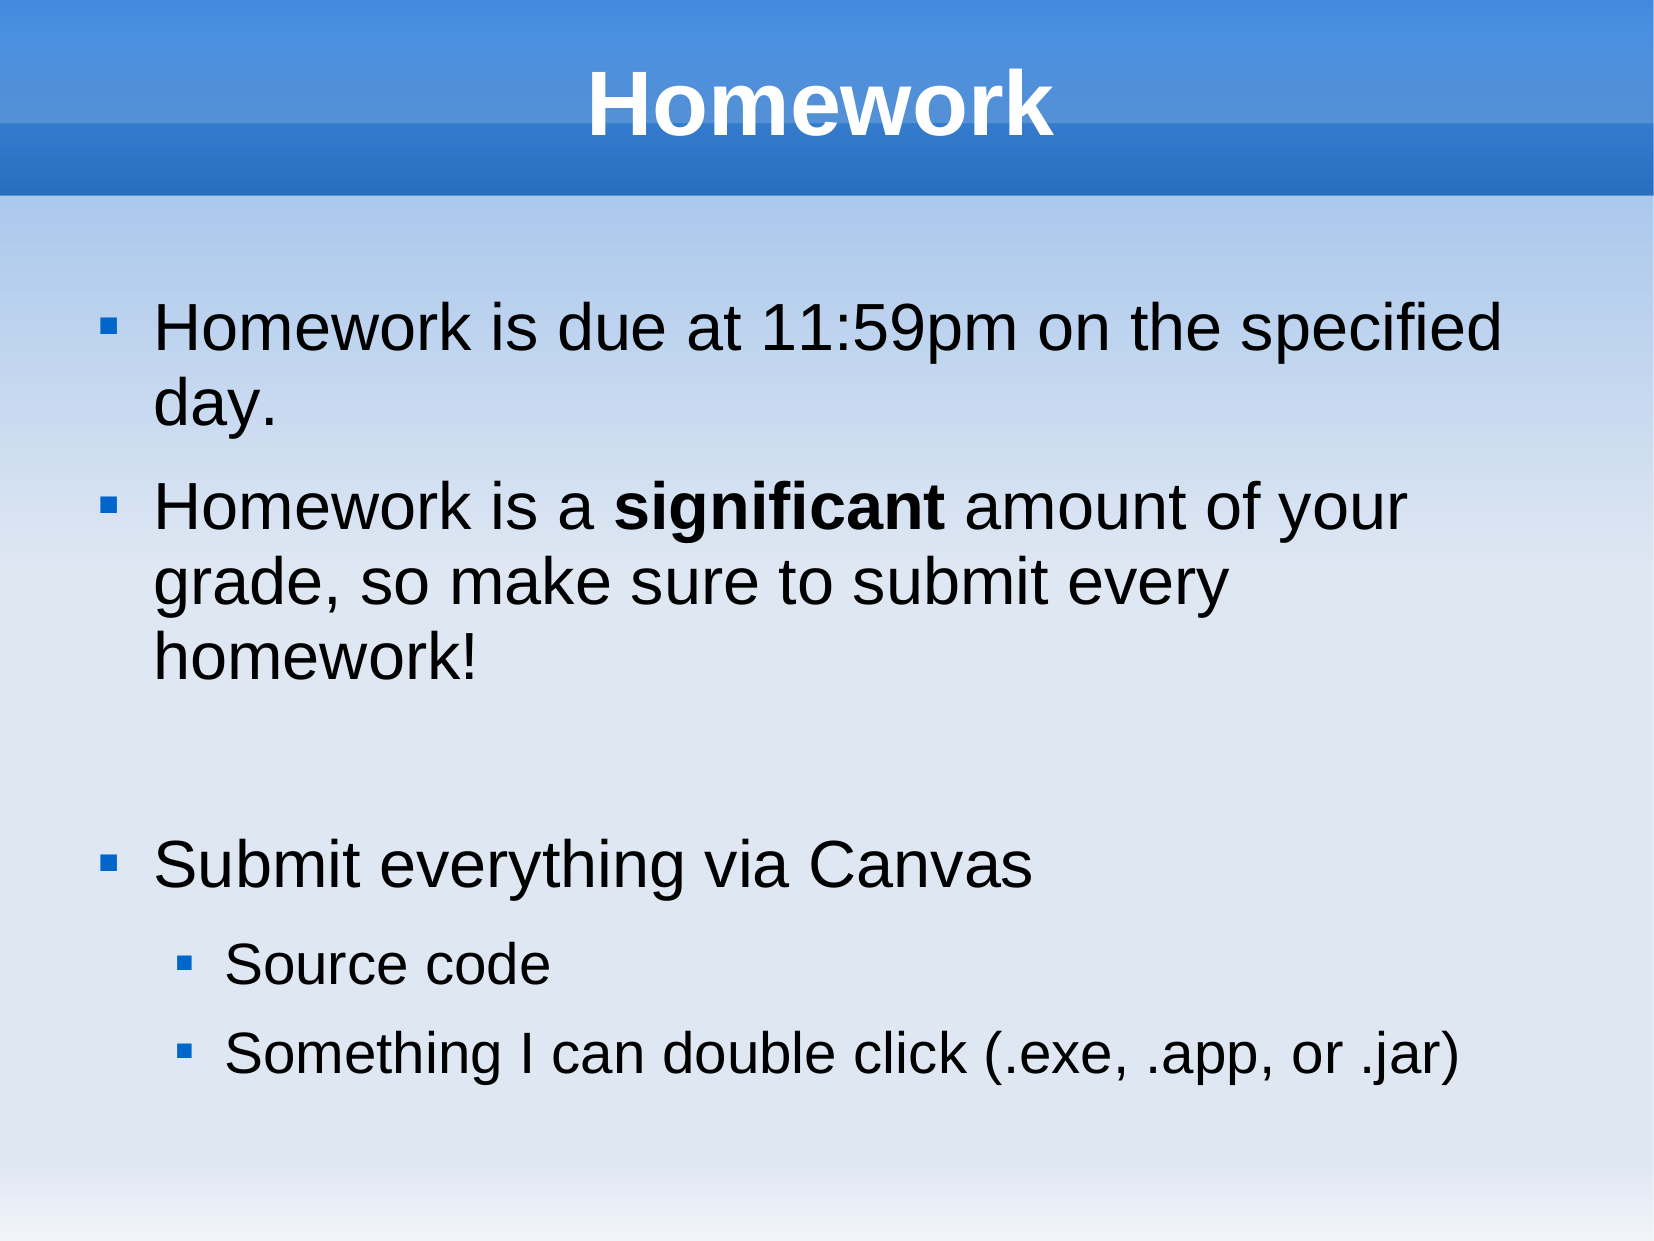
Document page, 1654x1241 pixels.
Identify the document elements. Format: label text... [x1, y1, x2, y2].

list Homework is due at 11:59pm on the specified day. Homework is a significant amount of your grade, so make sure to submit every homework! Submit everything via Canvas Source code Something I can double click (.exe, .app, or .jar) [82, 290, 1571, 1109]
picture [0, 0, 1654, 1241]
title Homework [76, 0, 1565, 208]
